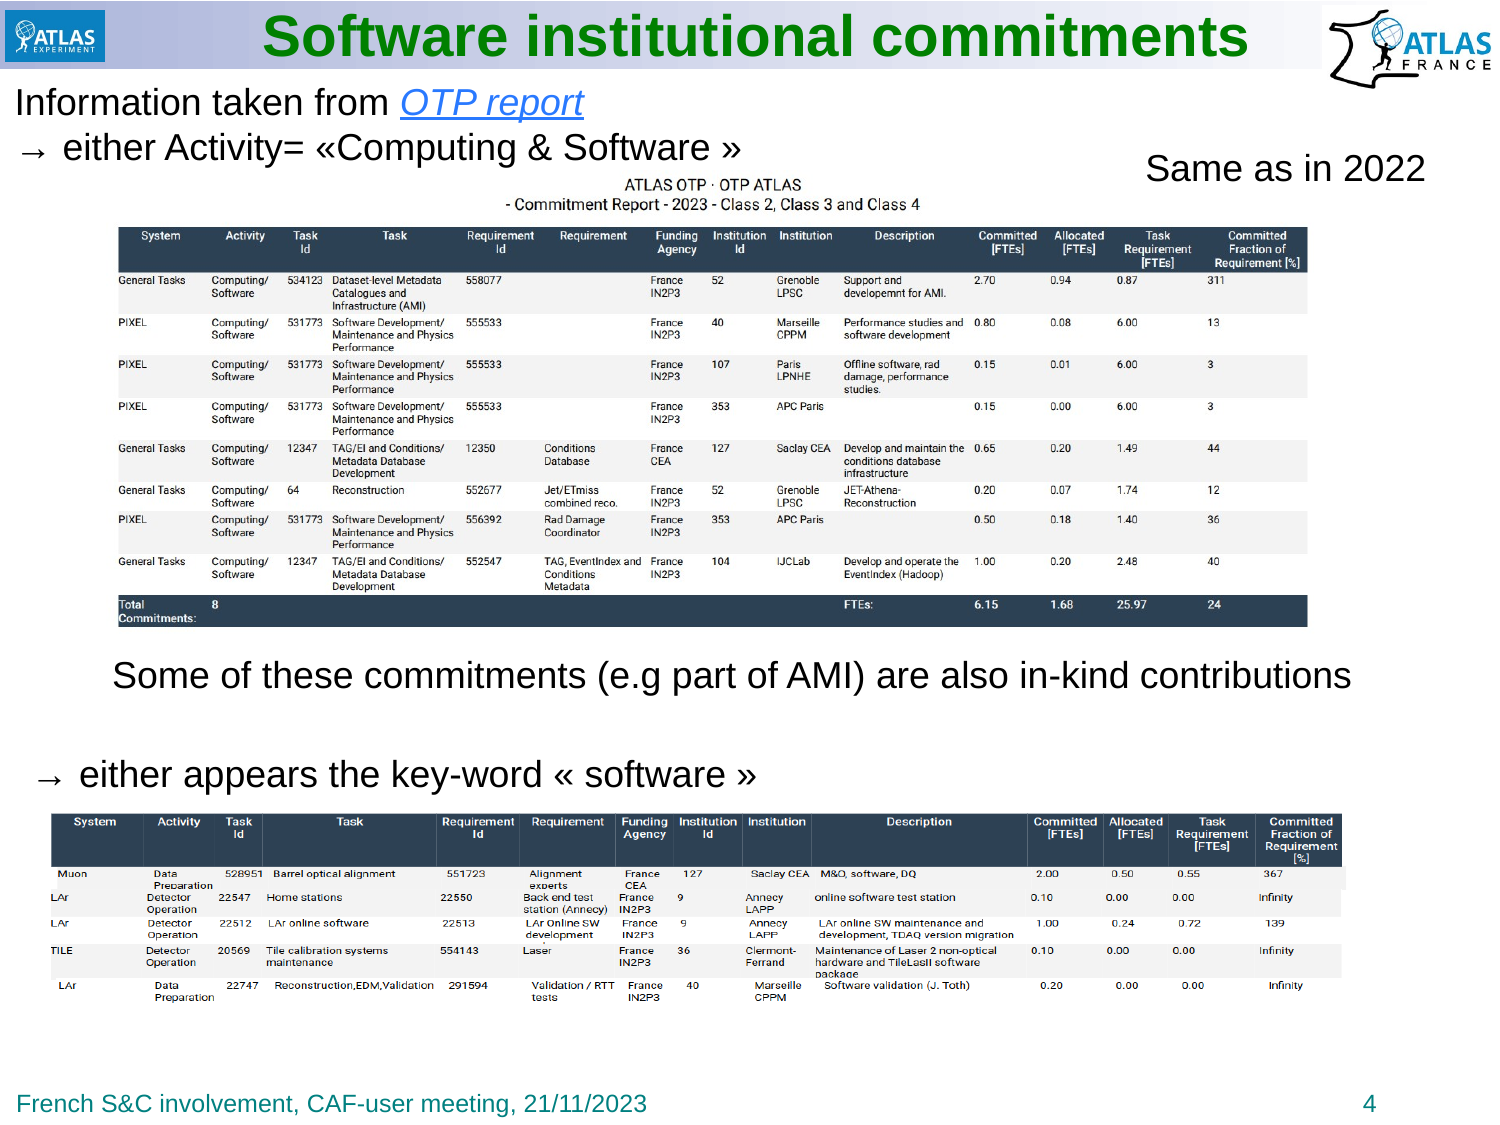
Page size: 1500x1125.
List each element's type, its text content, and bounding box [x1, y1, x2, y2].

picture [51, 812, 1347, 917]
picture [5, 10, 17, 62]
text_box → either appears the key-word « software » [5, 697, 1500, 821]
picture [106, 170, 1324, 650]
text_box Some of these commitments (e.g part of AMI) are also in-kind contributions [70, 643, 1394, 697]
text_box Information taken from OTP report → either Activity= «Computing & Software » [0, 70, 1500, 194]
text_box Software institutional commitments [17, 0, 1500, 70]
text_box Same as in 2022 [1130, 136, 1441, 194]
picture [51, 918, 1347, 1004]
